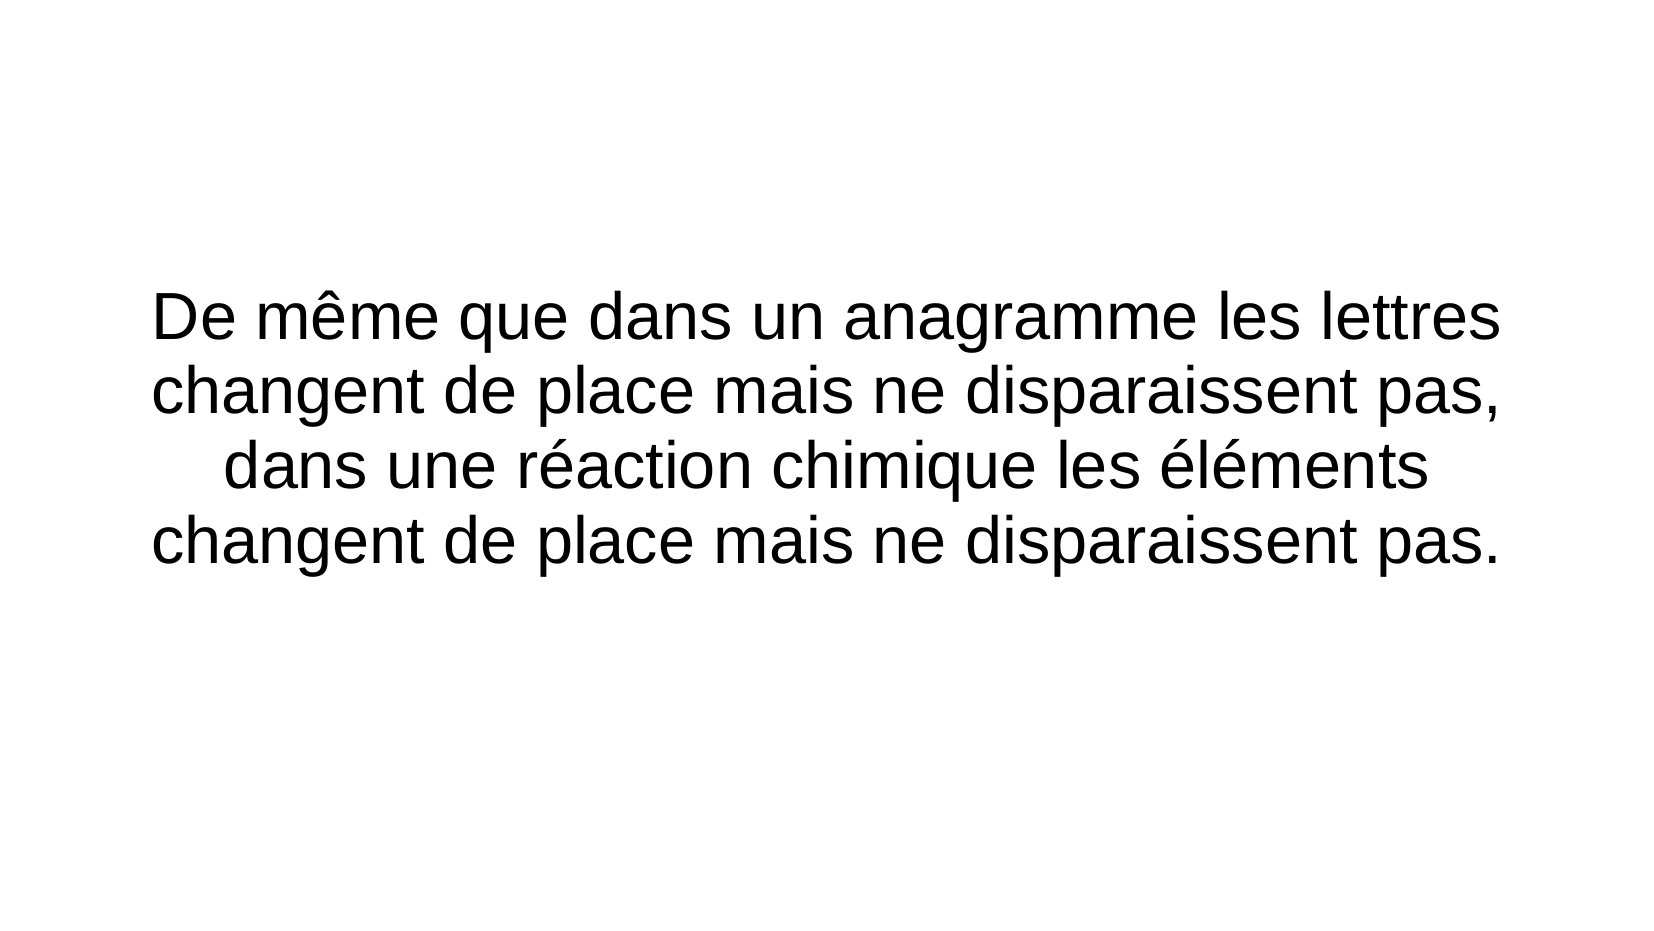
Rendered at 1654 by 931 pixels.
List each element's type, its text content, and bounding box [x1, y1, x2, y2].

subtitle De même que dans un anagramme les lettres changent de place mais ne disparaissent pas, dans une réaction chimique les éléments changent de place mais ne disparaissent pas. [83, 29, 1572, 827]
